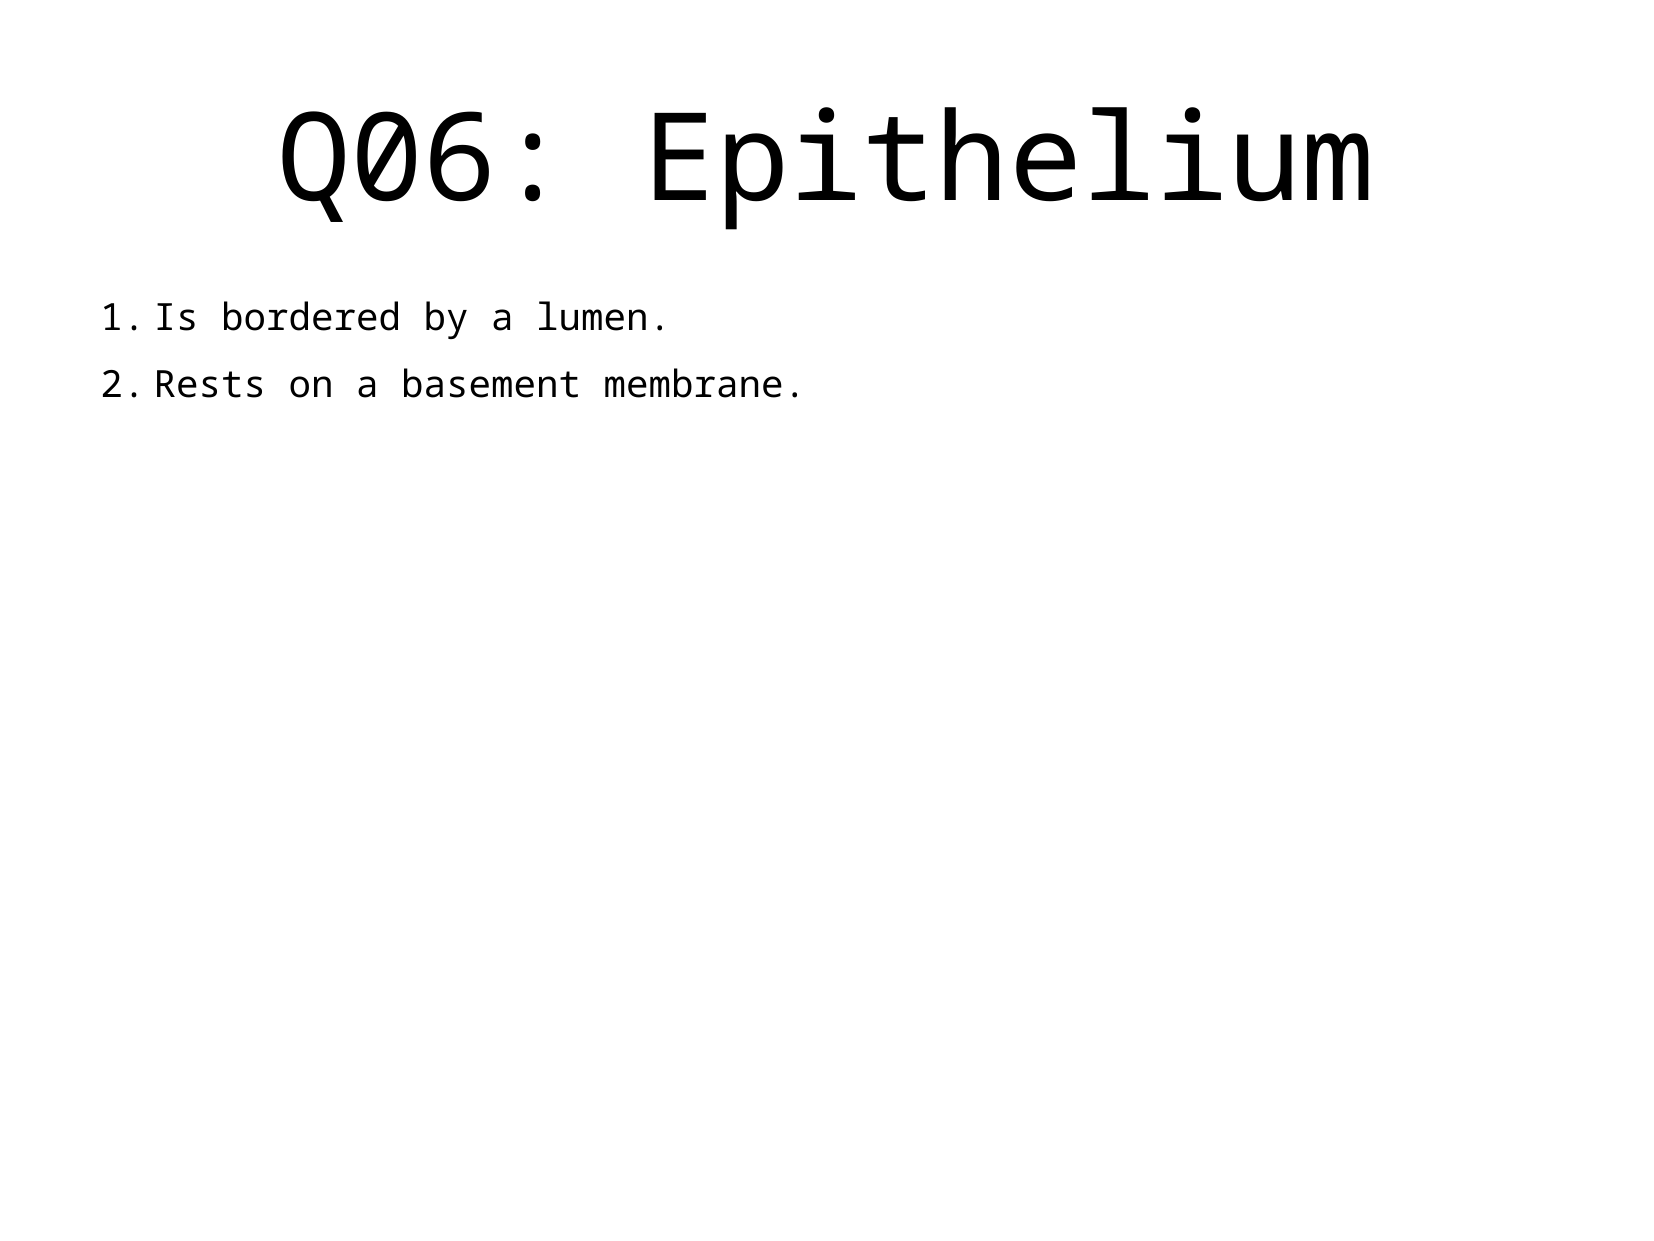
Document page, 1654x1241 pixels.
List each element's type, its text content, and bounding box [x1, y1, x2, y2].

list Is bordered by a lumen. Rests on a basement membrane. [82, 290, 1571, 1010]
title Q06: Epithelium [82, 49, 1571, 257]
